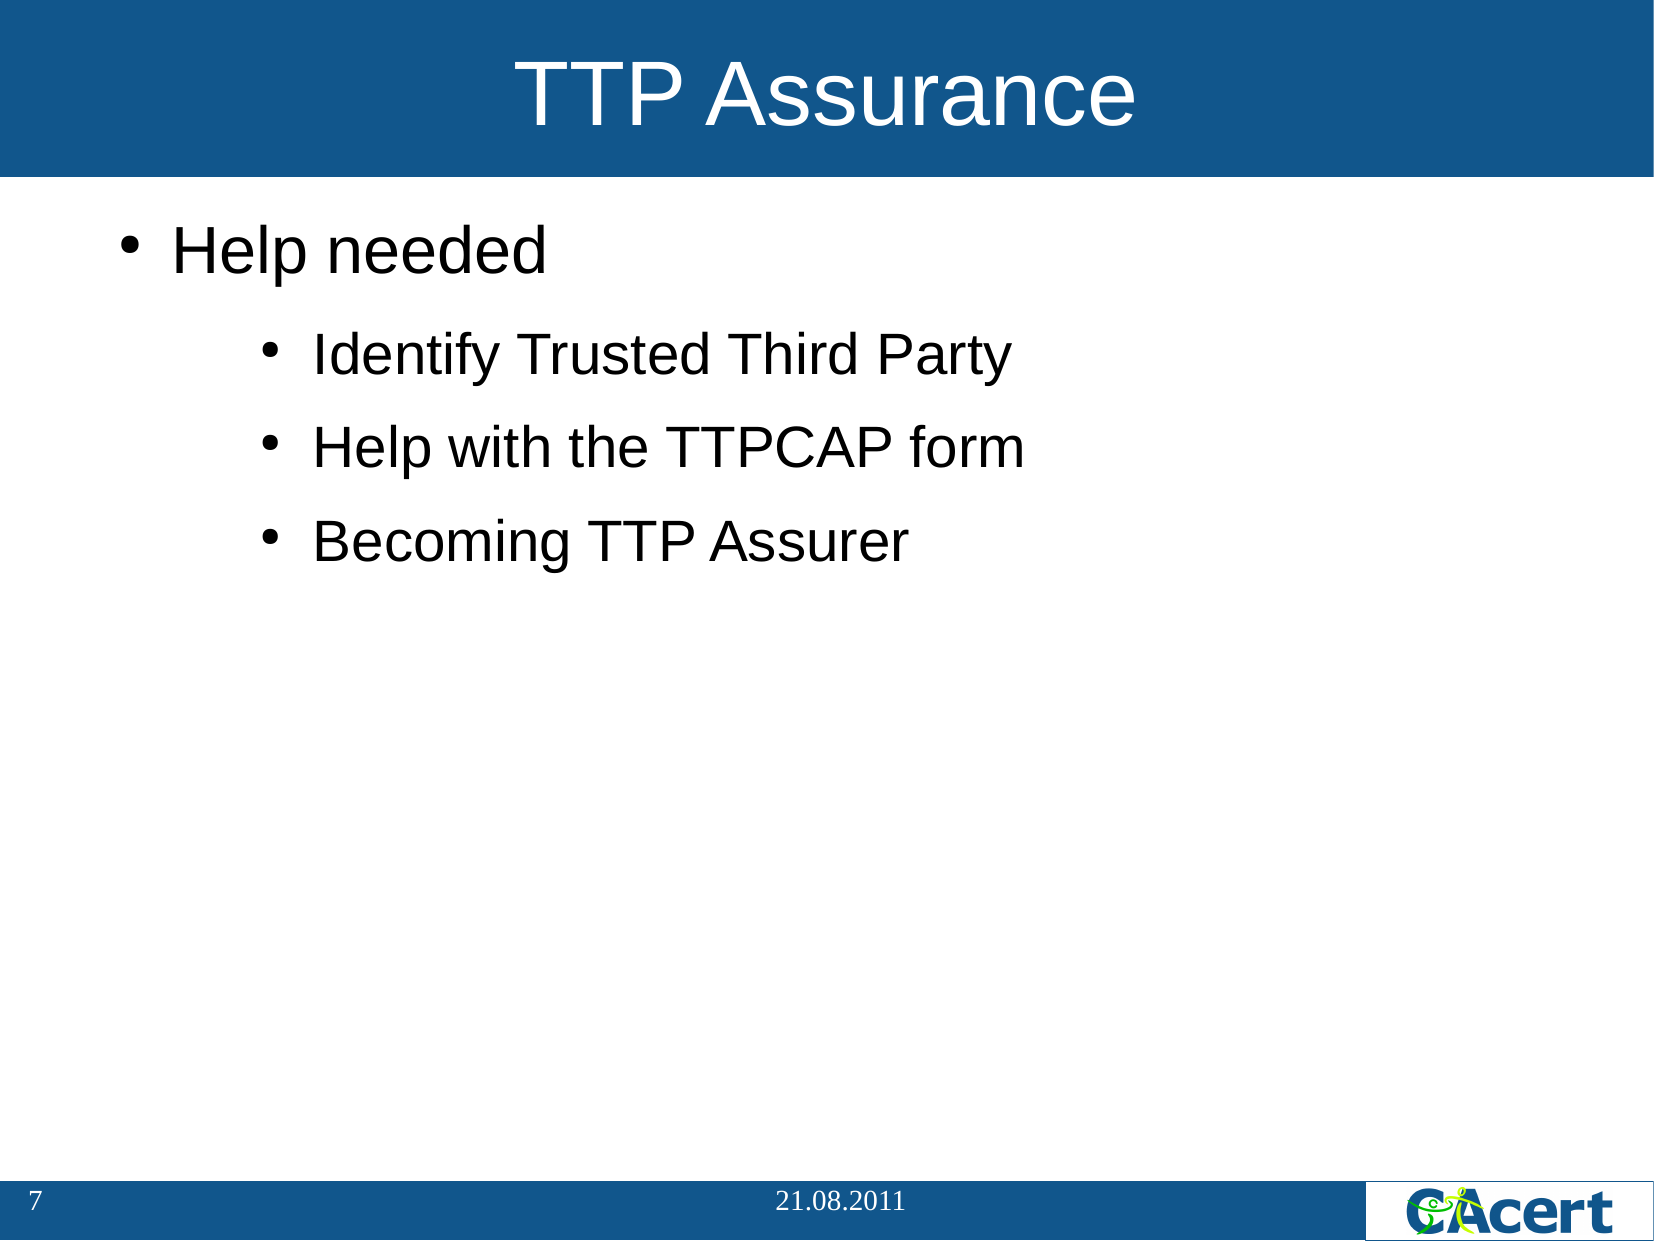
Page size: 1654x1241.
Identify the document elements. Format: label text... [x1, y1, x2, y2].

text_box 21.08.2011 [648, 1181, 1034, 1241]
list Help needed Identify Trusted Third Party Help with the TTPCAP form Becoming TTP Assurer [82, 206, 1571, 576]
title TTP Assurance [82, 33, 1571, 145]
text_box [28, 1181, 414, 1241]
